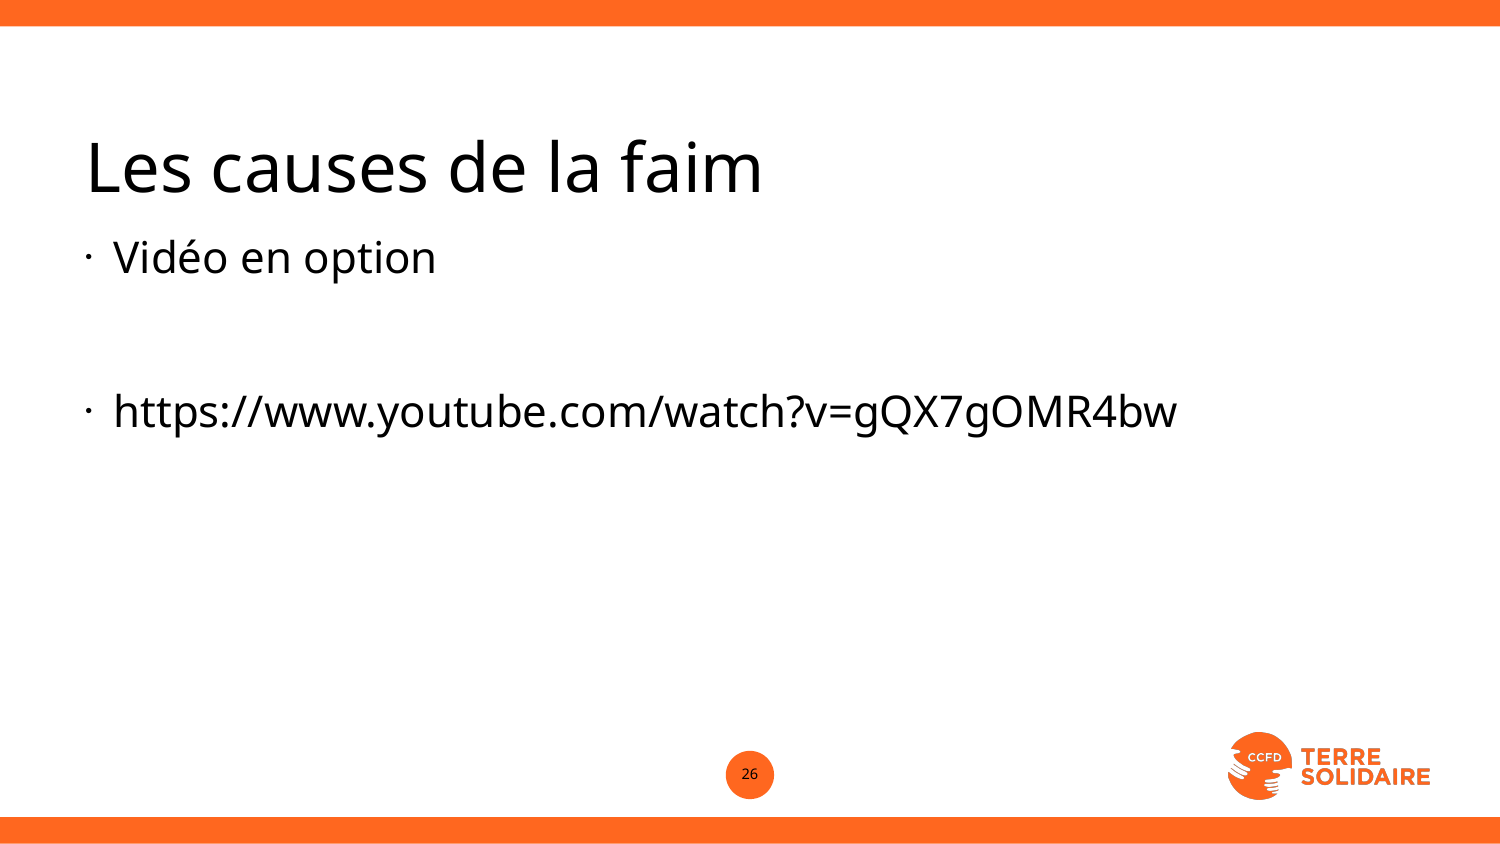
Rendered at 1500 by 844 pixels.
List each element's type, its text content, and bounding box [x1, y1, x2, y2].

list Vidéo en option https://www.youtube.com/watch?v=gQX7gOMR4bw [70, 228, 1430, 422]
picture [1228, 732, 1430, 800]
title Les causes de la faim [70, 125, 1430, 207]
